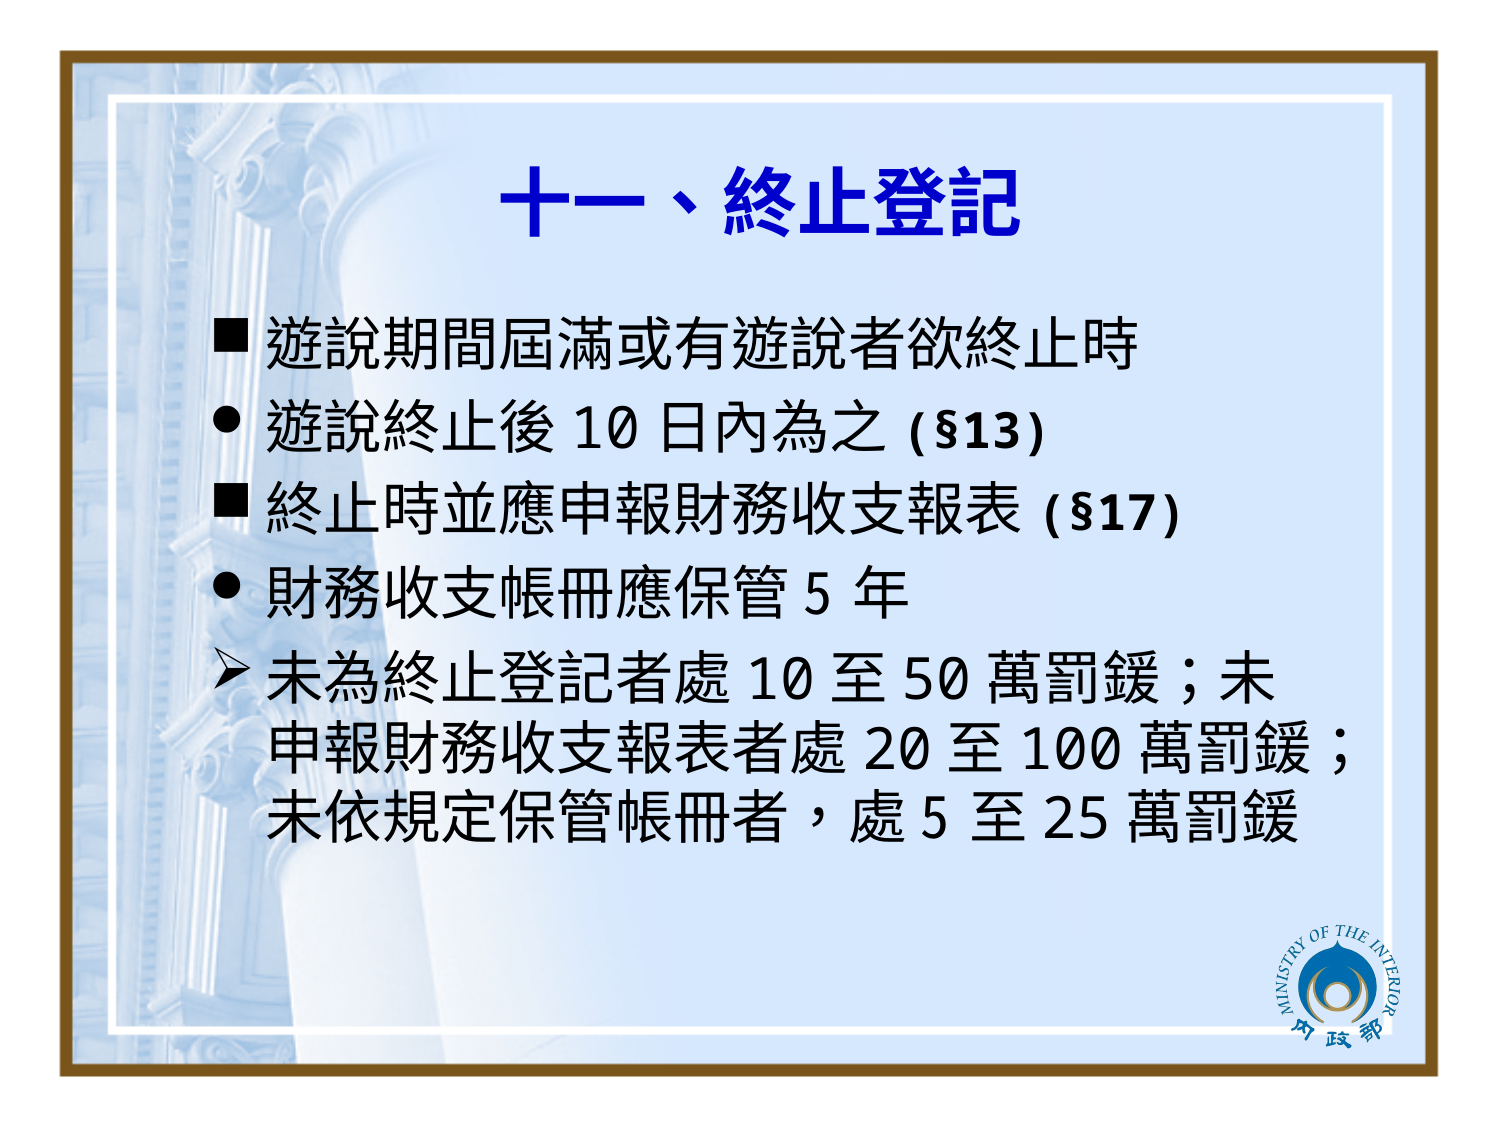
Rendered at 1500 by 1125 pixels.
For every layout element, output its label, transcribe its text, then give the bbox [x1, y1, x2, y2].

picture [0, 0, 1500, 1125]
title 十一、終止登記 [171, 125, 1350, 276]
list 遊說期間屆滿或有遊說者欲終止時 遊說終止後10日內為之(§13) 終止時並應申報財務收支報表(§17) 財務收支帳冊應保管5年 未為終止登記者處10至50萬罰鍰；未申報財務收支報表者處20至100萬罰鍰；未依規定保管帳冊者，處5至25萬罰鍰 [194, 299, 1350, 938]
